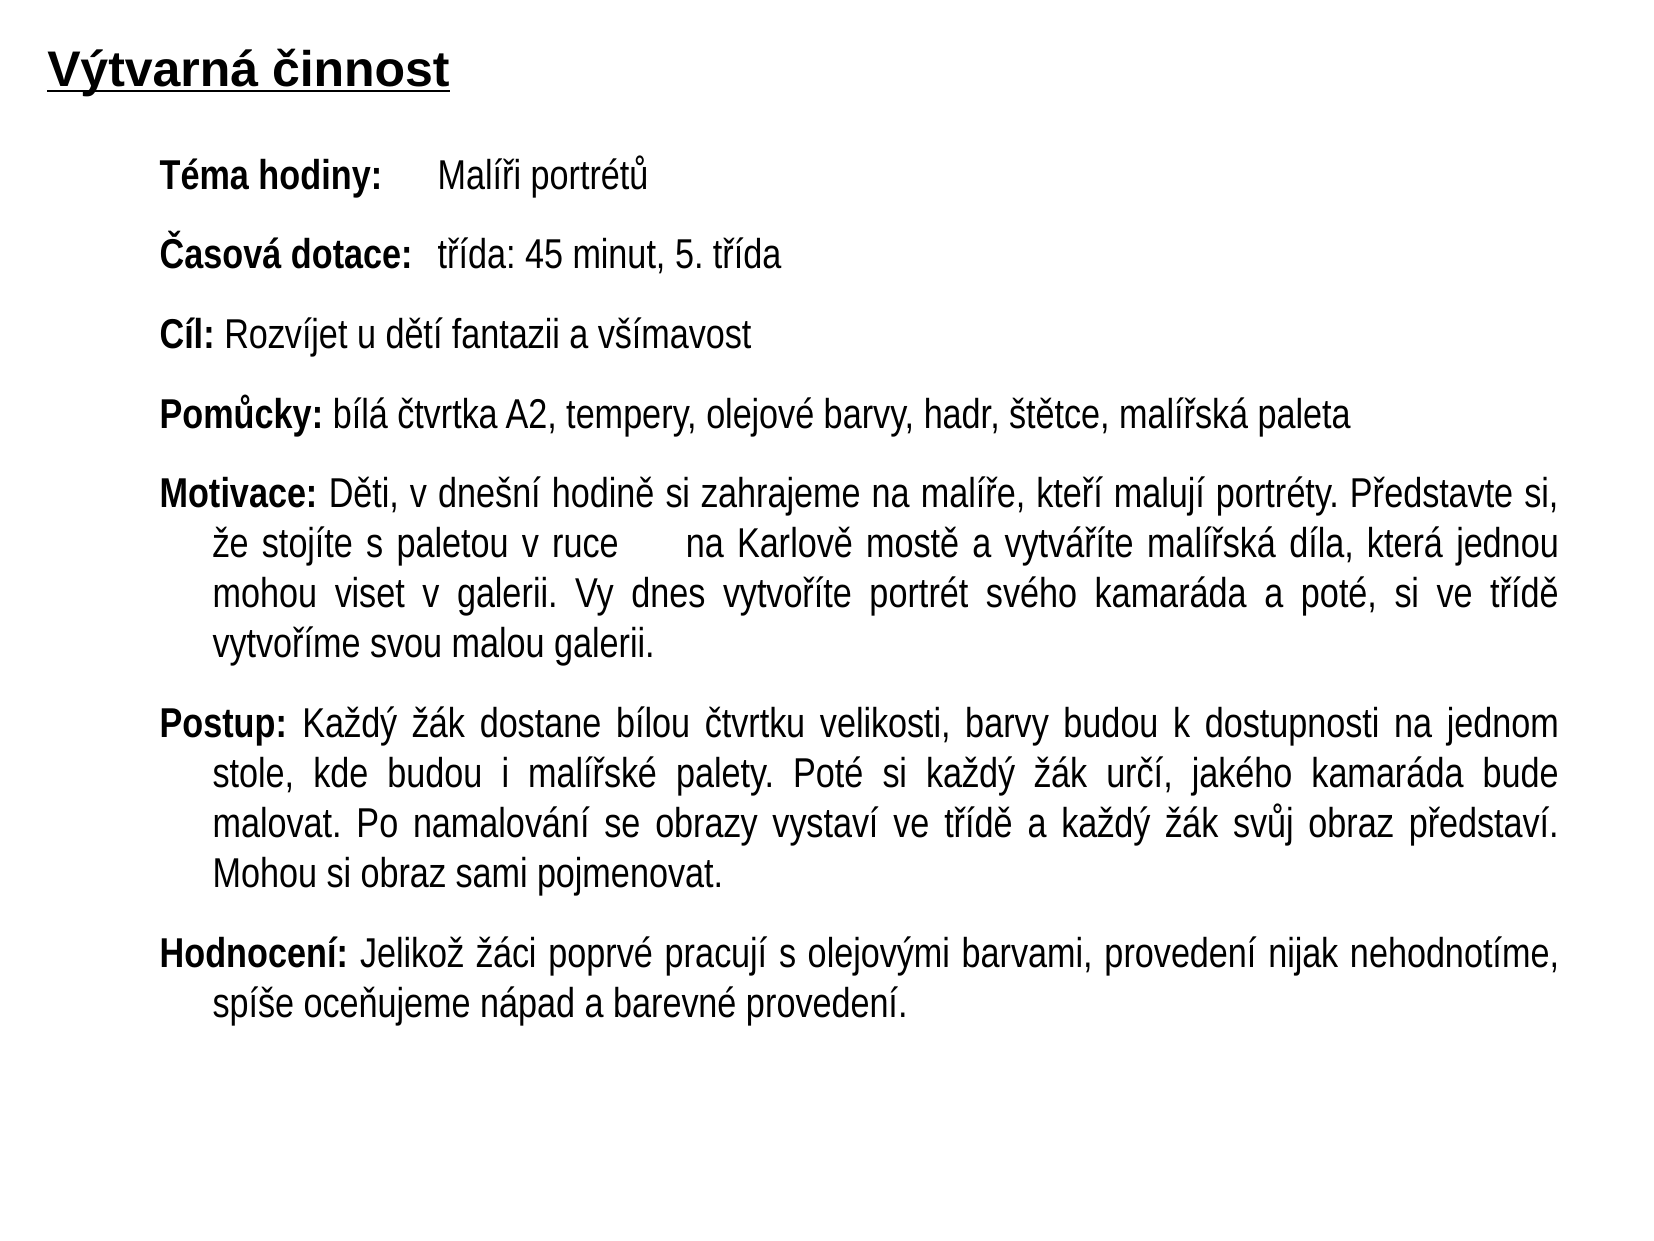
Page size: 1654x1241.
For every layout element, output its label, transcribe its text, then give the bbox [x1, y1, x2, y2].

list Téma hodiny: Malíři portrétů Časová dotace: třída: 45 minut, 5. třída Cíl: Rozvíjet u dětí fantazii a všímavost Pomůcky: bílá čtvrtka A2, tempery, olejové barvy, hadr, štětce, malířská paleta Motivace: Děti, v dnešní hodině si zahrajeme na malíře, kteří malují portréty. Představte si, že stojíte s paletou v ruce na Karlově mostě a vytváříte malířská díla, která jednou mohou viset v galerii. Vy dnes vytvoříte portrét svého kamaráda a poté, si ve třídě vytvoříme svou malou galerii. Postup: Každý žák dostane bílou čtvrtku velikosti, barvy budou k dostupnosti na jednom stole, kde budou i malířské palety. Poté si každý žák určí, jakého kamaráda bude malovat. Po namalování se obrazy vystaví ve třídě a každý žák svůj obraz představí. Mohou si obraz sami pojmenovat. Hodnocení: Jelikož žáci poprvé pracují s olejovými barvami, provedení nijak nehodnotíme, spíše oceňujeme nápad a barevné provedení. [71, 147, 1560, 1241]
title Výtvarná činnost [47, 0, 1536, 163]
